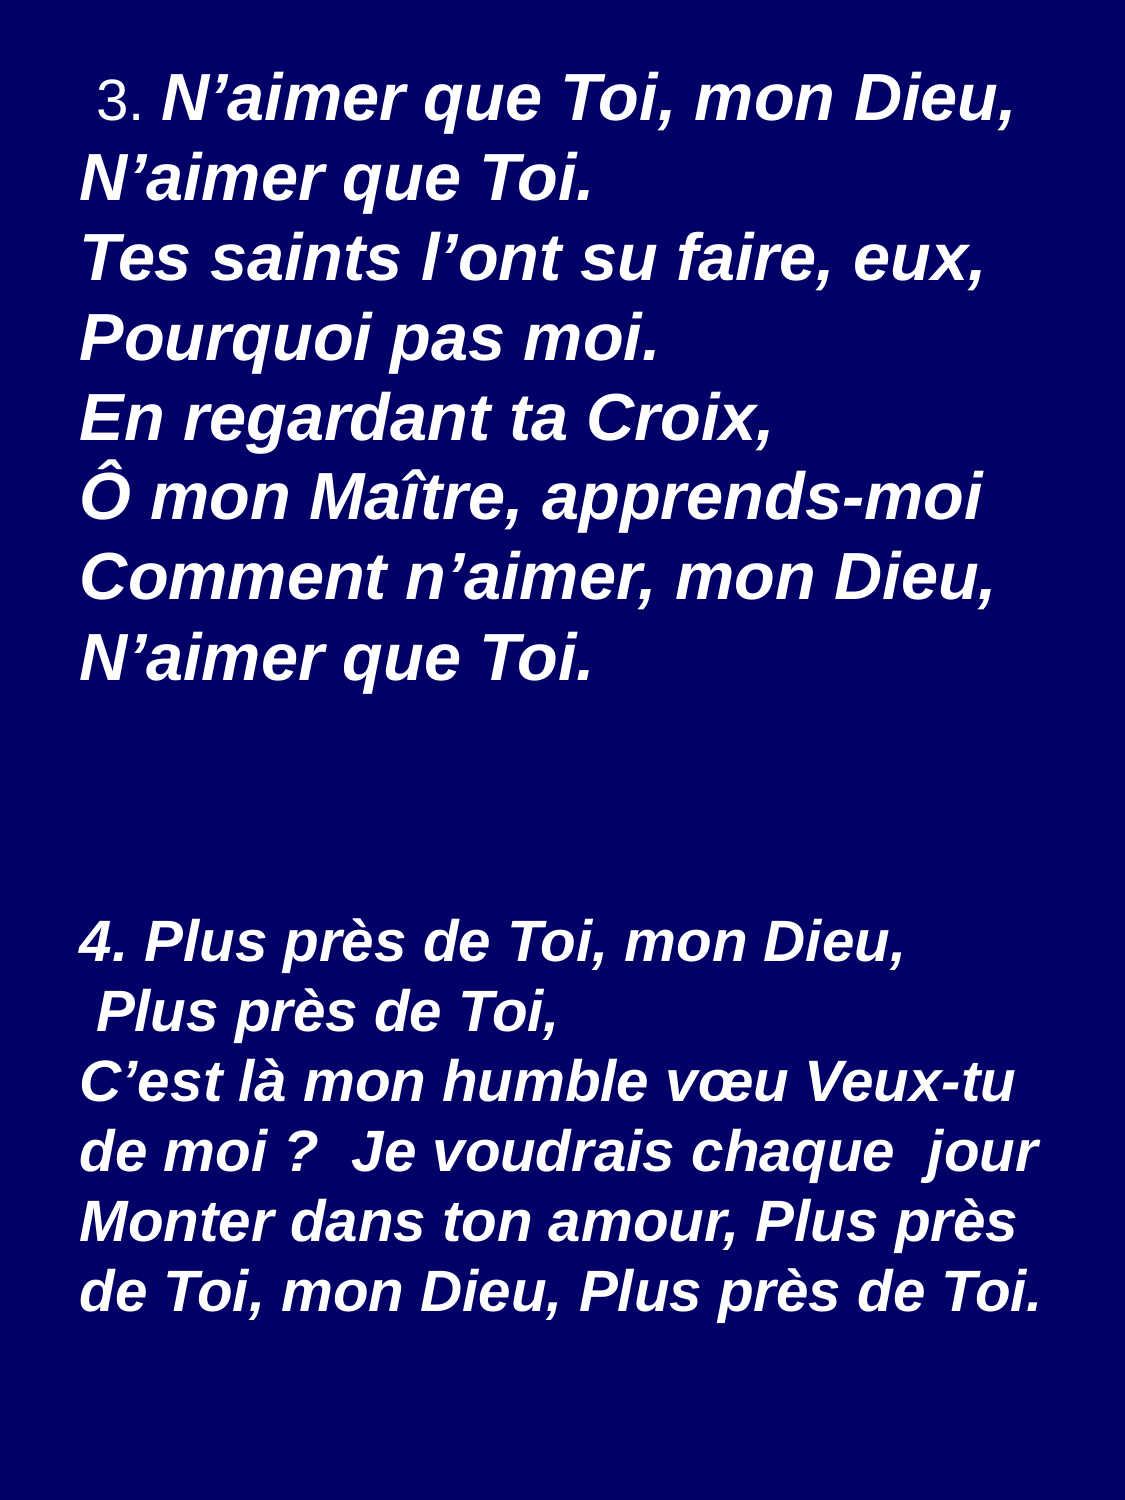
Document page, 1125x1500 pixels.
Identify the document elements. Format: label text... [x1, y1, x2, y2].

text_box 3. N’aimer que Toi, mon Dieu, N’aimer que Toi. Tes saints l’ont su faire, eux, Pourquoi pas moi. En regardant ta Croix, Ô mon Maître, apprends-moi Comment n’aimer, mon Dieu, N’aimer que Toi. 4. Plus près de Toi, mon Dieu, Plus près de Toi, C’est là mon humble vœu Veux-tu de moi ? Je voudrais chaque jour Monter dans ton amour, Plus près de Toi, mon Dieu, Plus près de Toi. [65, 46, 1090, 1430]
